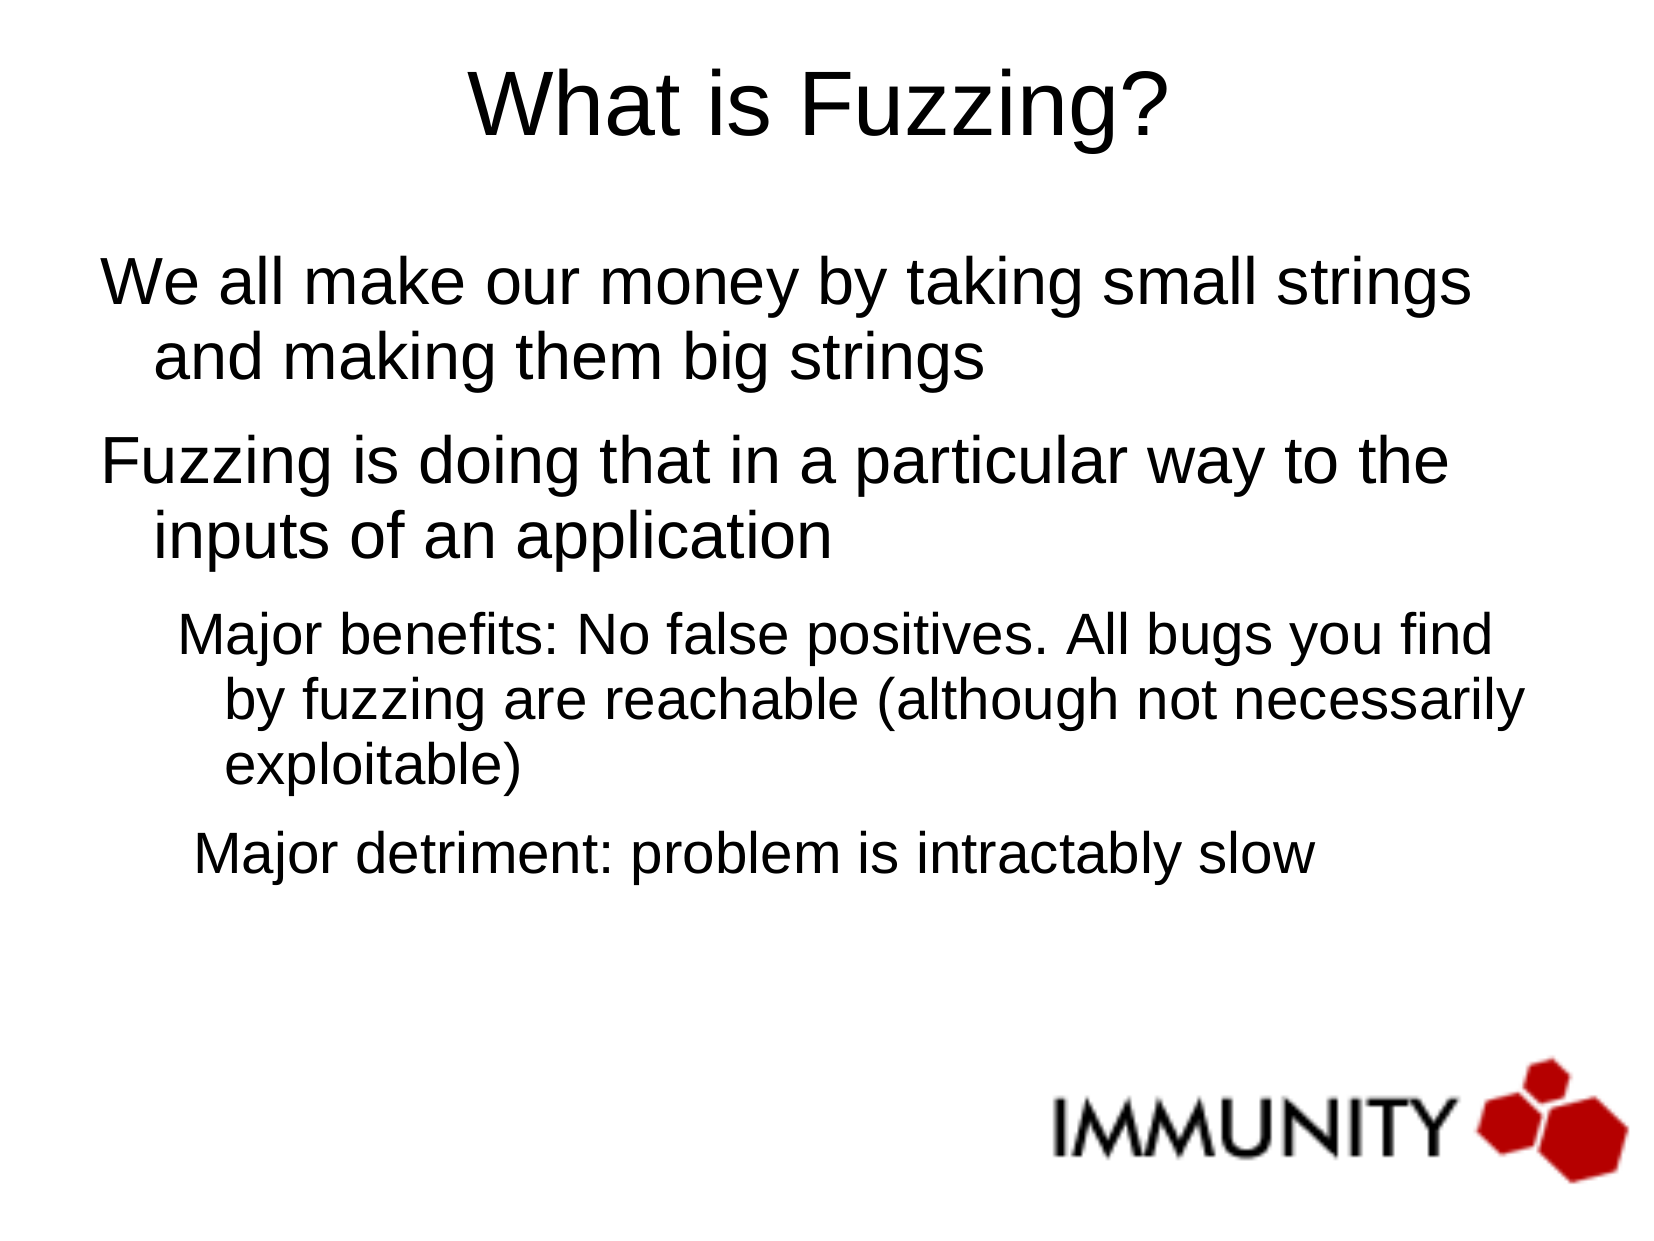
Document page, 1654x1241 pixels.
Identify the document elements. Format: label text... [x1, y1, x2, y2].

list We all make our money by taking small strings and making them big strings Fuzzing is doing that in a particular way to the inputs of an application Major benefits: No false positives. All bugs you find by fuzzing are reachable (although not necessarily exploitable) Major detriment: problem is intractably slow [82, 243, 1571, 1109]
title What is Fuzzing? [75, 0, 1564, 208]
picture [1006, 1017, 1654, 1241]
